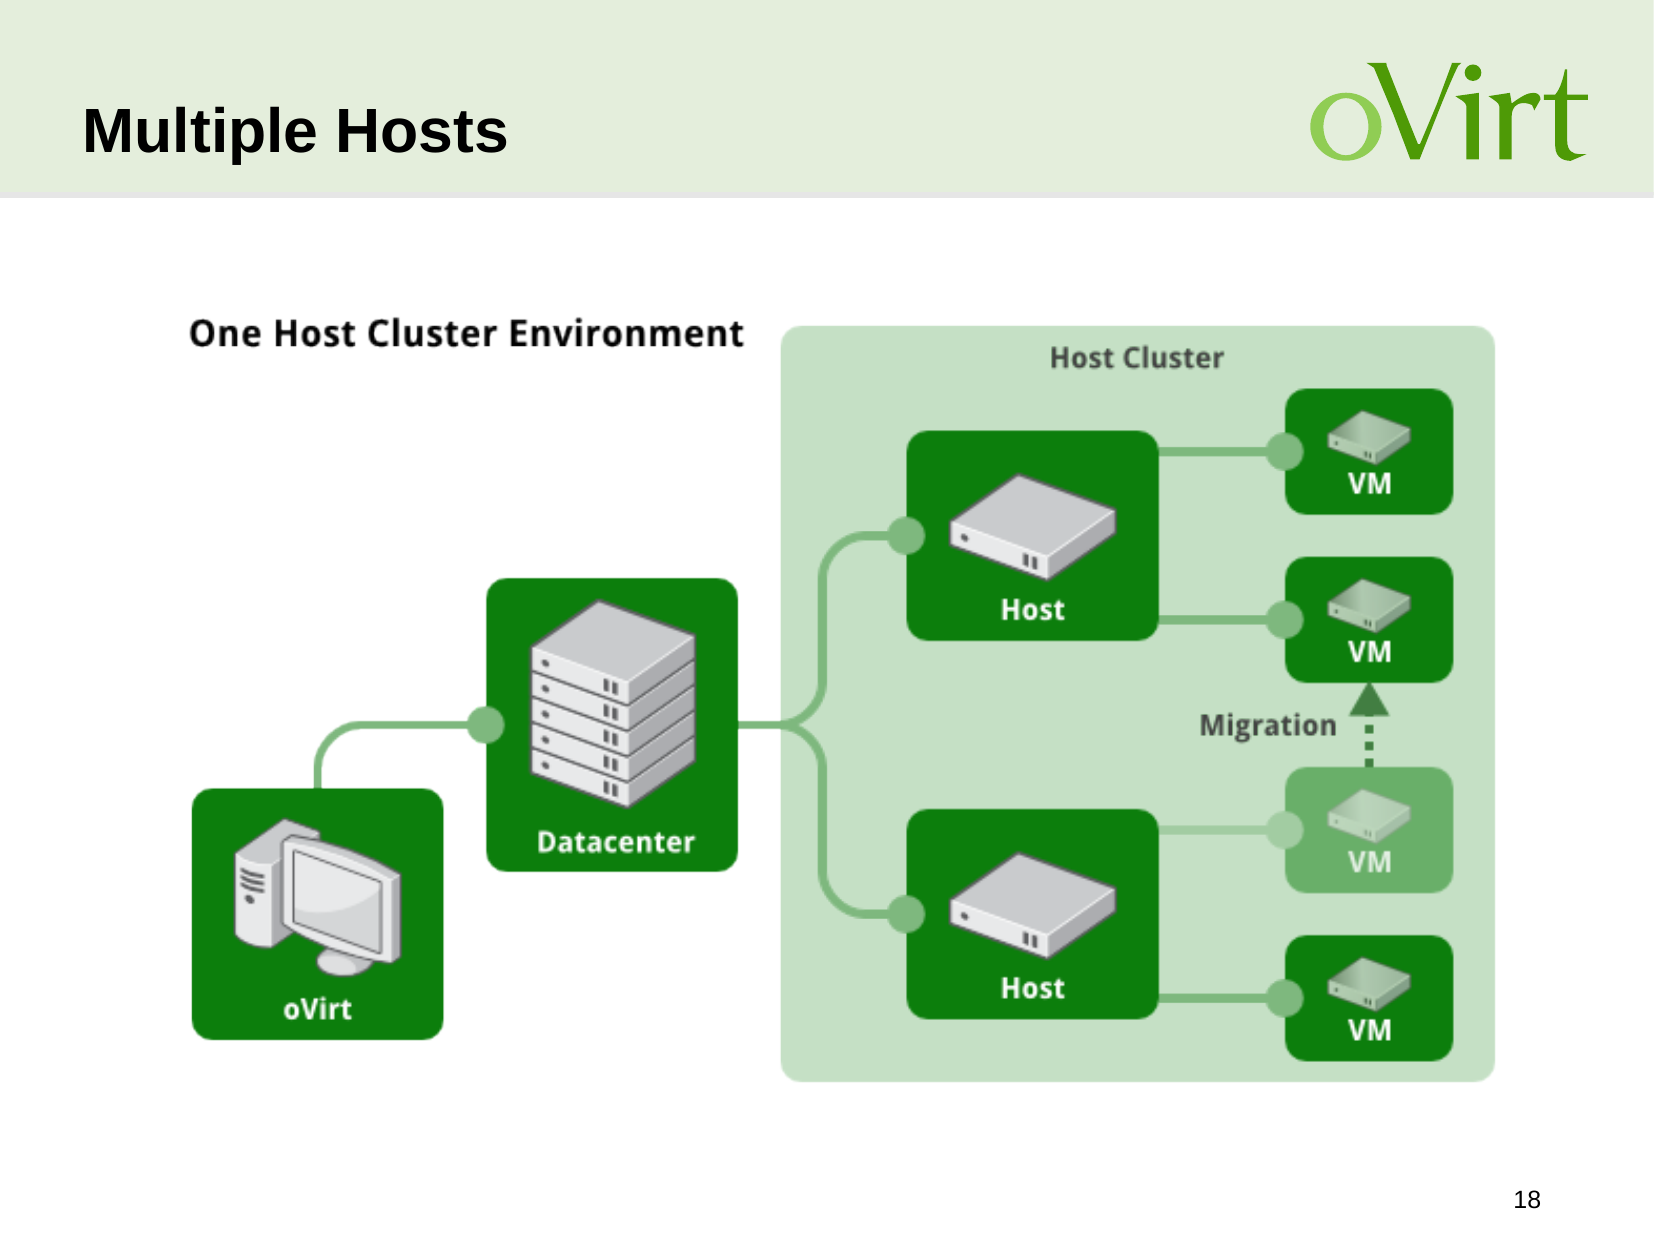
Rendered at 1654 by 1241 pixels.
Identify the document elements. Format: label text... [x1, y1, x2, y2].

picture [150, 284, 1538, 1126]
title Multiple Hosts [82, 37, 1571, 226]
